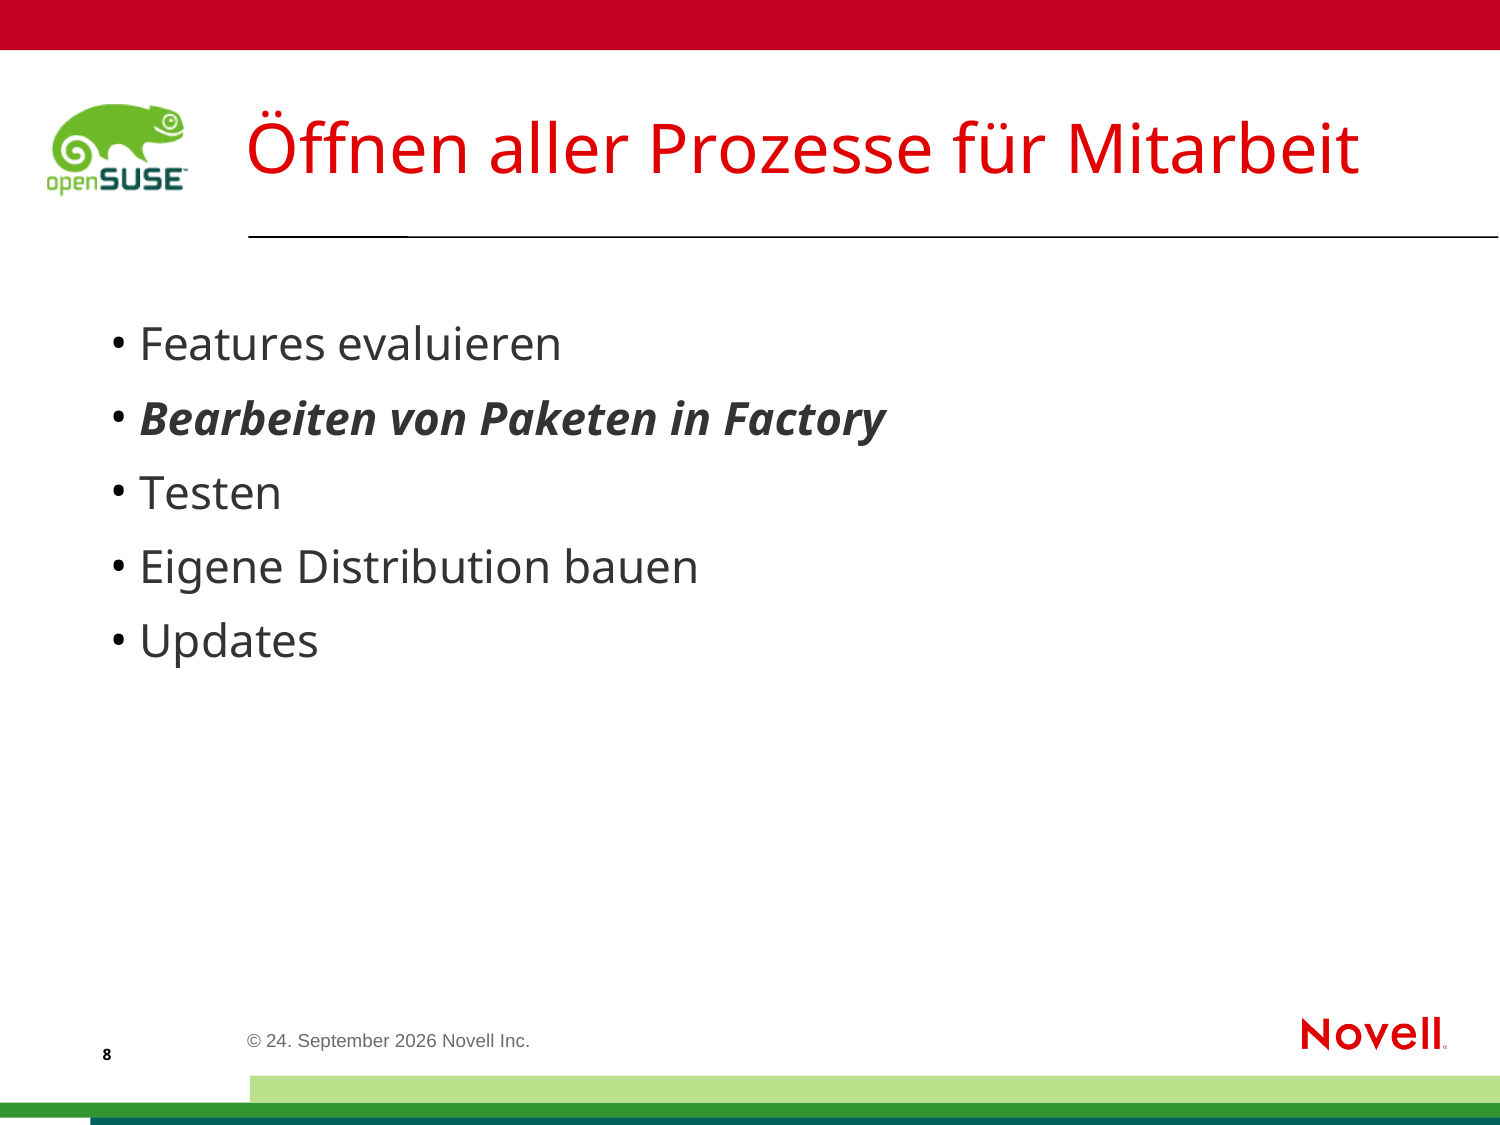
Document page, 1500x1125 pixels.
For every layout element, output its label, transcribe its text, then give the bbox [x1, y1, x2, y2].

list Features evaluieren Bearbeiten von Paketen in Factory Testen Eigene Distribution bauen Updates [110, 312, 1391, 1022]
title Öffnen aller Prozesse für Mitarbeit [245, 68, 1408, 231]
picture [47, 104, 188, 197]
picture [1295, 1011, 1453, 1056]
